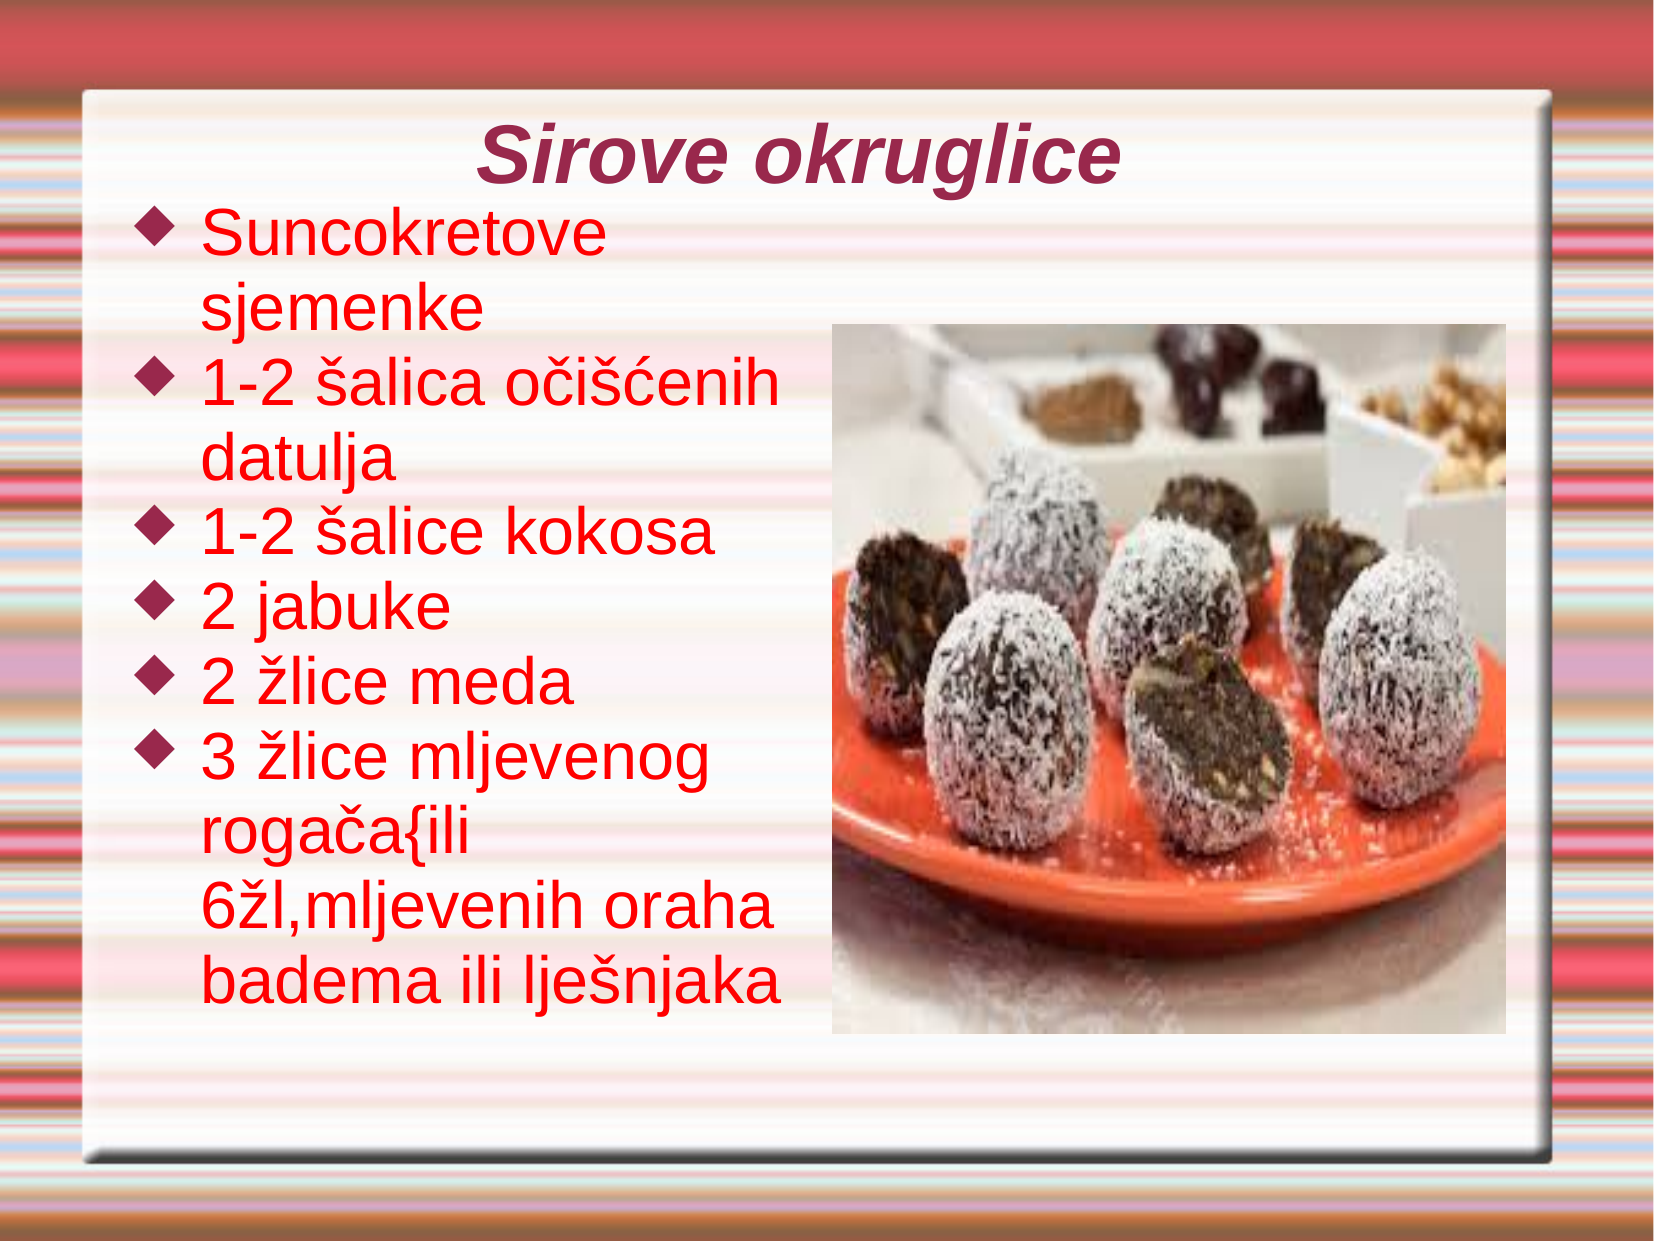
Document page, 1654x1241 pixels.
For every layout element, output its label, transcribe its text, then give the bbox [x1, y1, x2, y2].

title Sirove okruglice [93, 59, 1506, 252]
picture [0, 0, 1654, 1241]
list Suncokretove sjemenke 1-2 šalica očišćenih datulja 1-2 šalice kokosa 2 jabuke 2 žlice meda 3 žlice mljevenog rogača{ili 6žl,mljevenih oraha badema ili lješnjaka [118, 195, 792, 1093]
